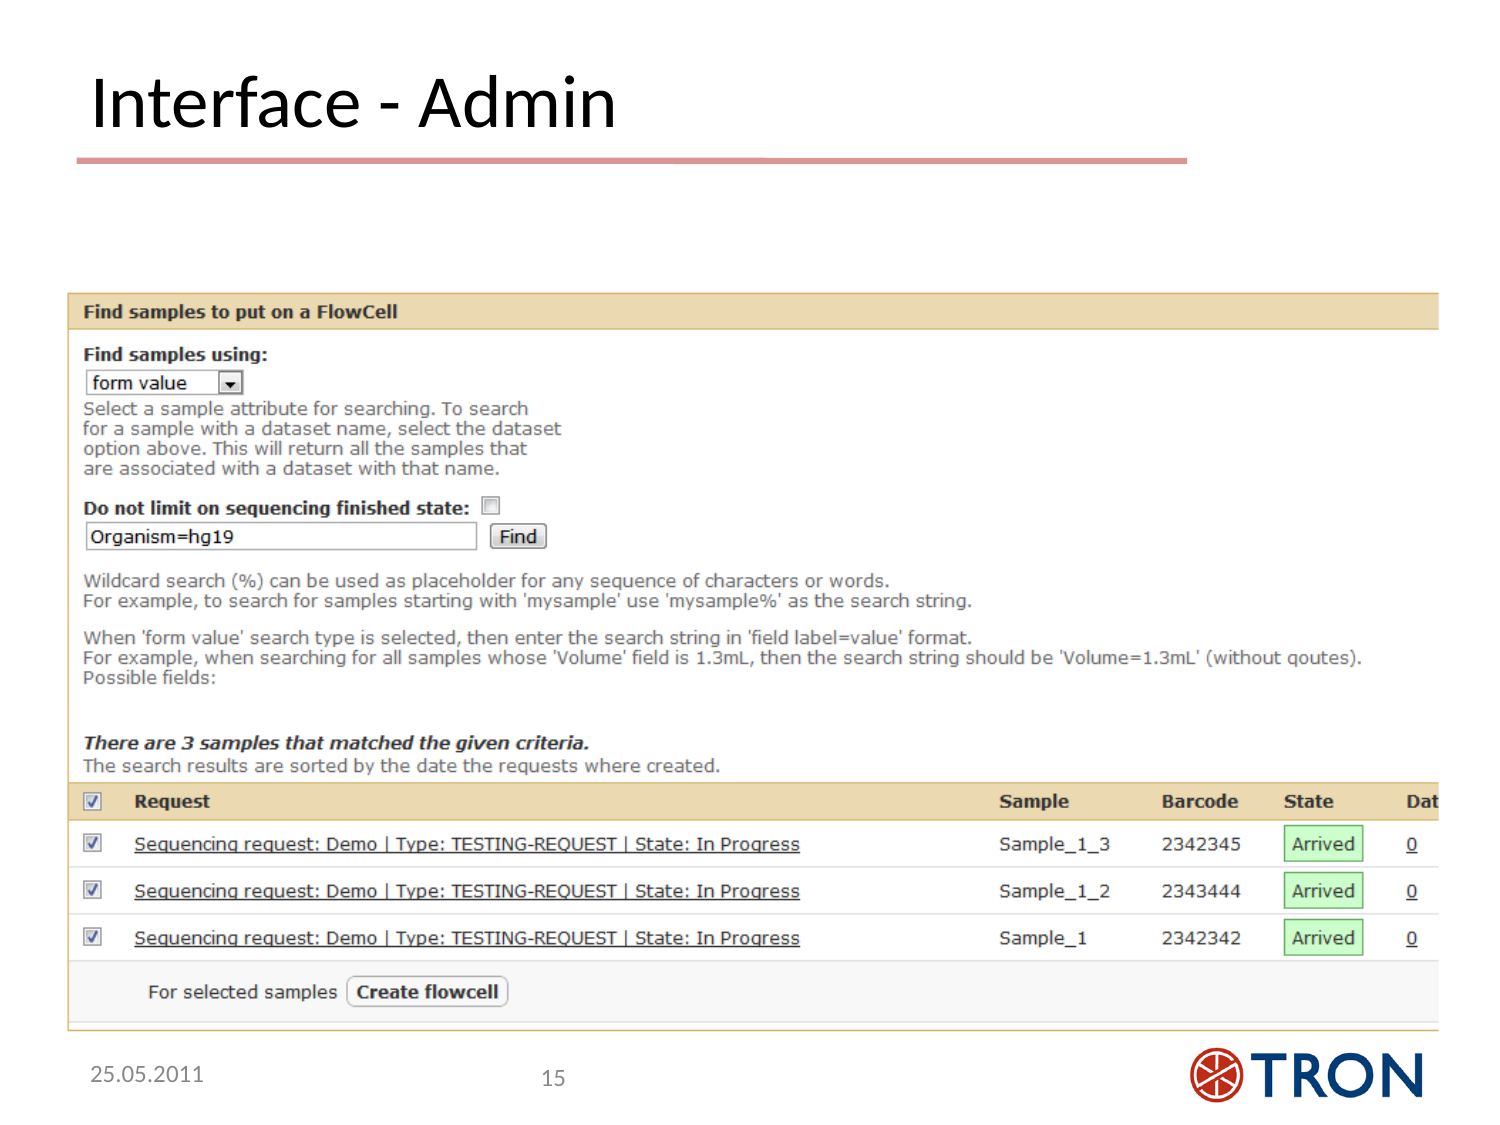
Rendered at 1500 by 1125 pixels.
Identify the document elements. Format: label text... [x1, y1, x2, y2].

text_box 25.05.2011 [75, 1042, 426, 1103]
text_box [525, 1046, 876, 1107]
title Interface - Admin [75, 45, 1426, 150]
picture [64, 291, 1439, 1044]
